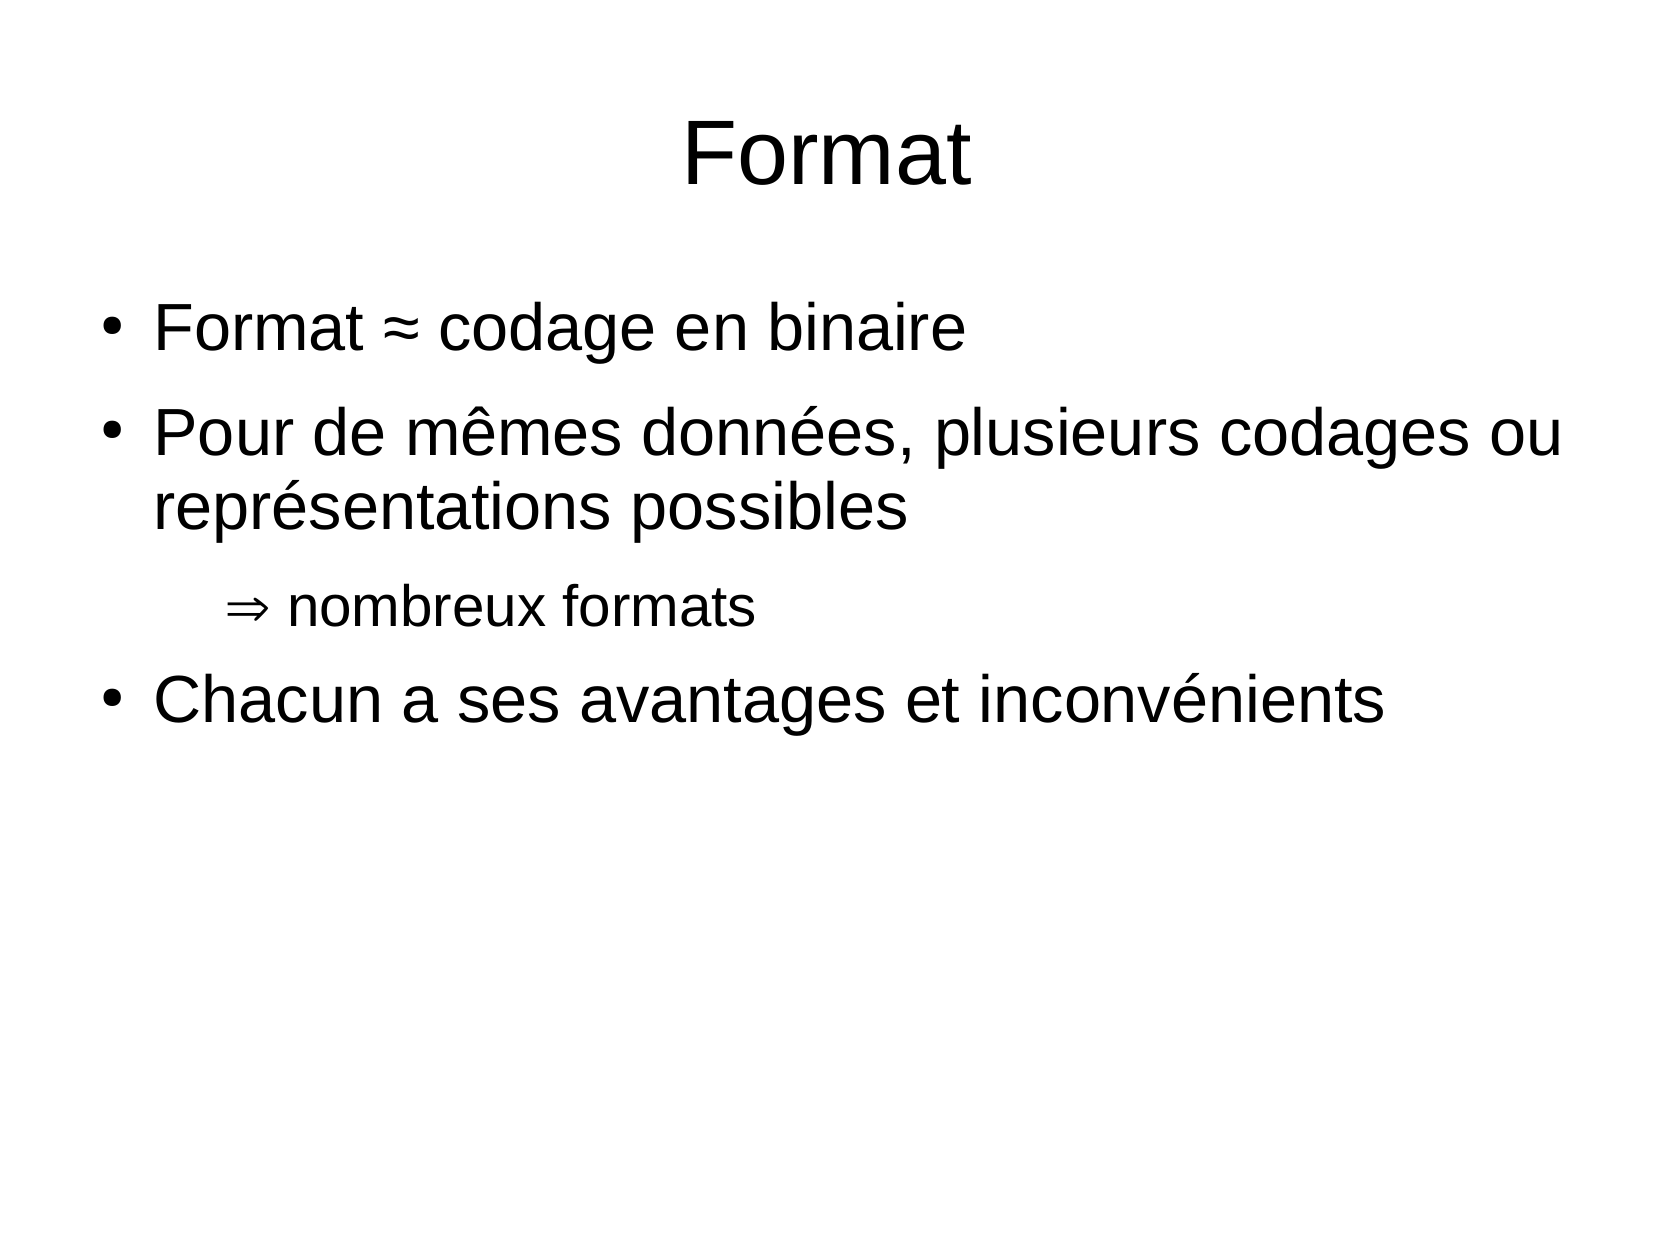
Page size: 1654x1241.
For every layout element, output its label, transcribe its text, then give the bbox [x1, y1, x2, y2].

list Format ≈ codage en binaire Pour de mêmes données, plusieurs codages ou représentations possibles ⇒ nombreux formats Chacun a ses avantages et inconvénients [82, 290, 1571, 1109]
title Format [82, 49, 1571, 257]
